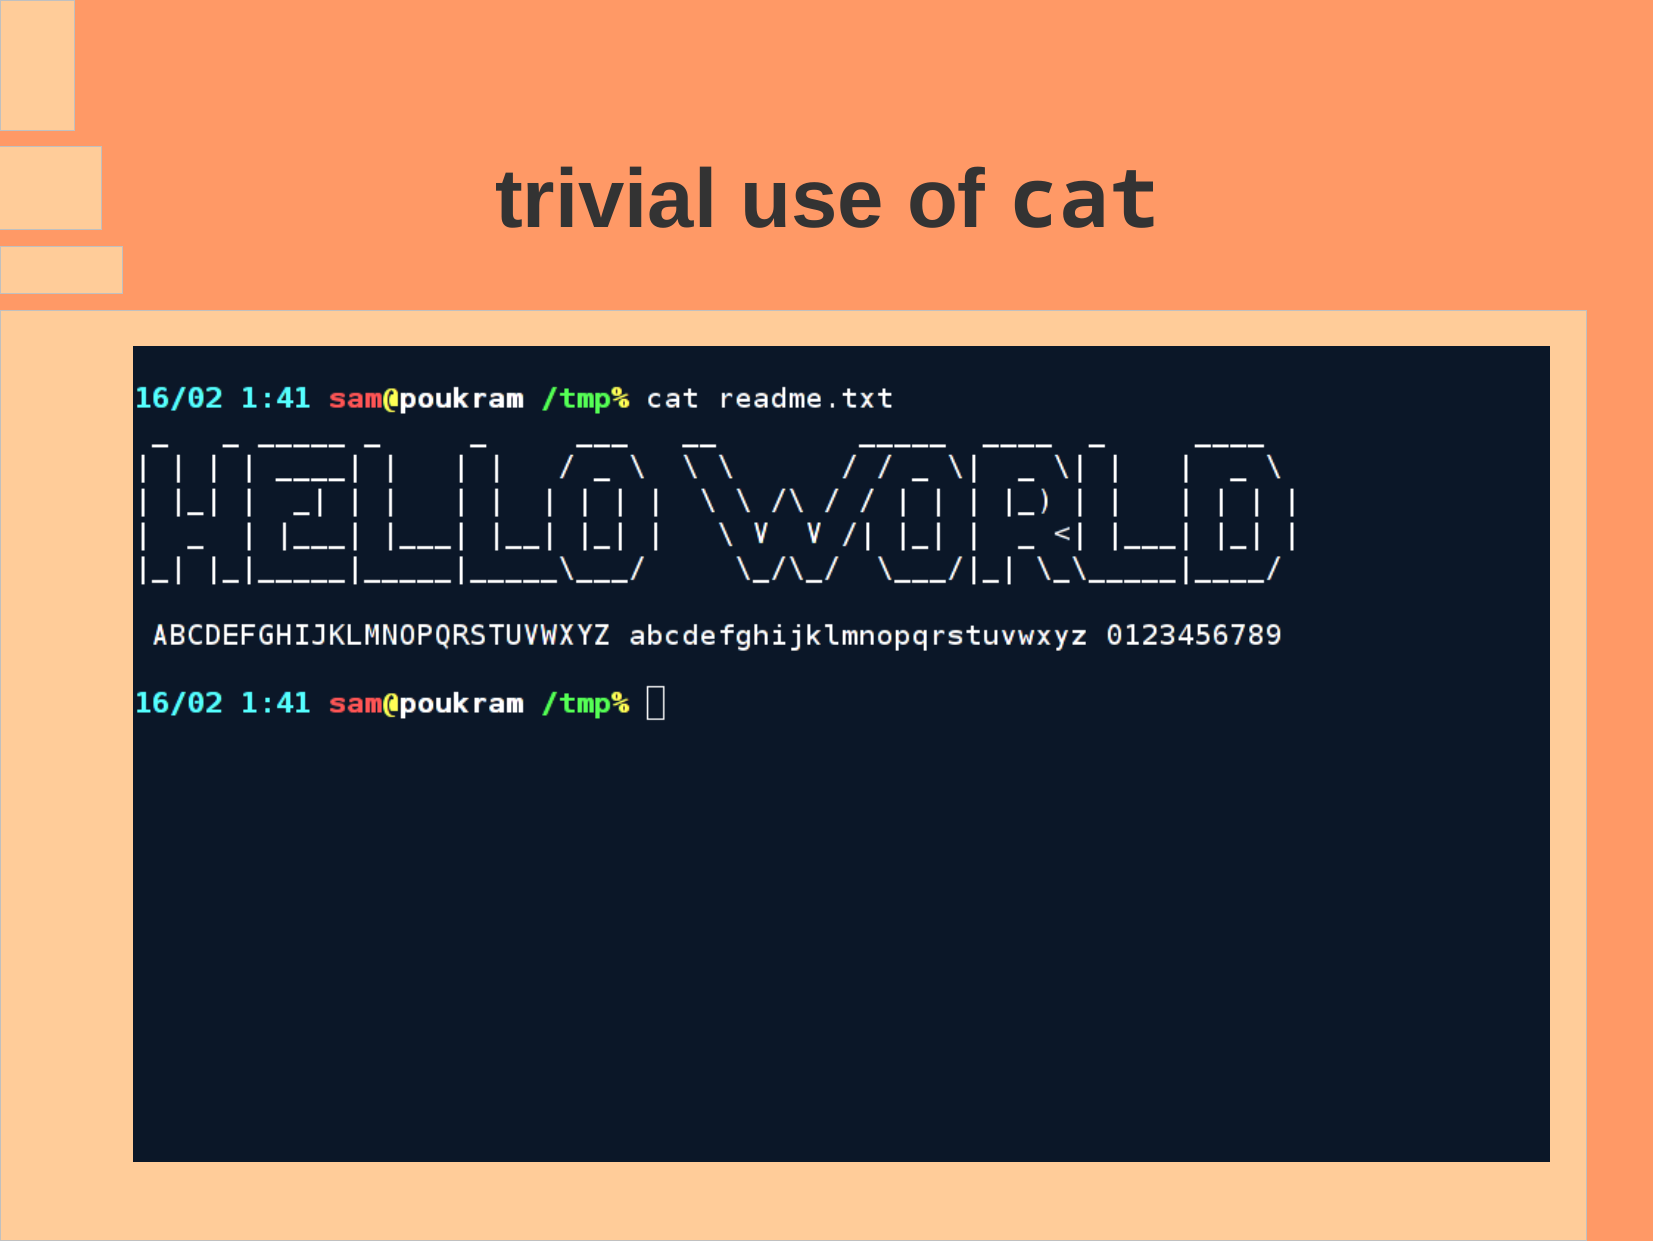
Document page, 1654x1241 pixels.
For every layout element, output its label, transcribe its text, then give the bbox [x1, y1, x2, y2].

title trivial use of cat [121, 91, 1534, 299]
picture [133, 346, 1550, 1162]
